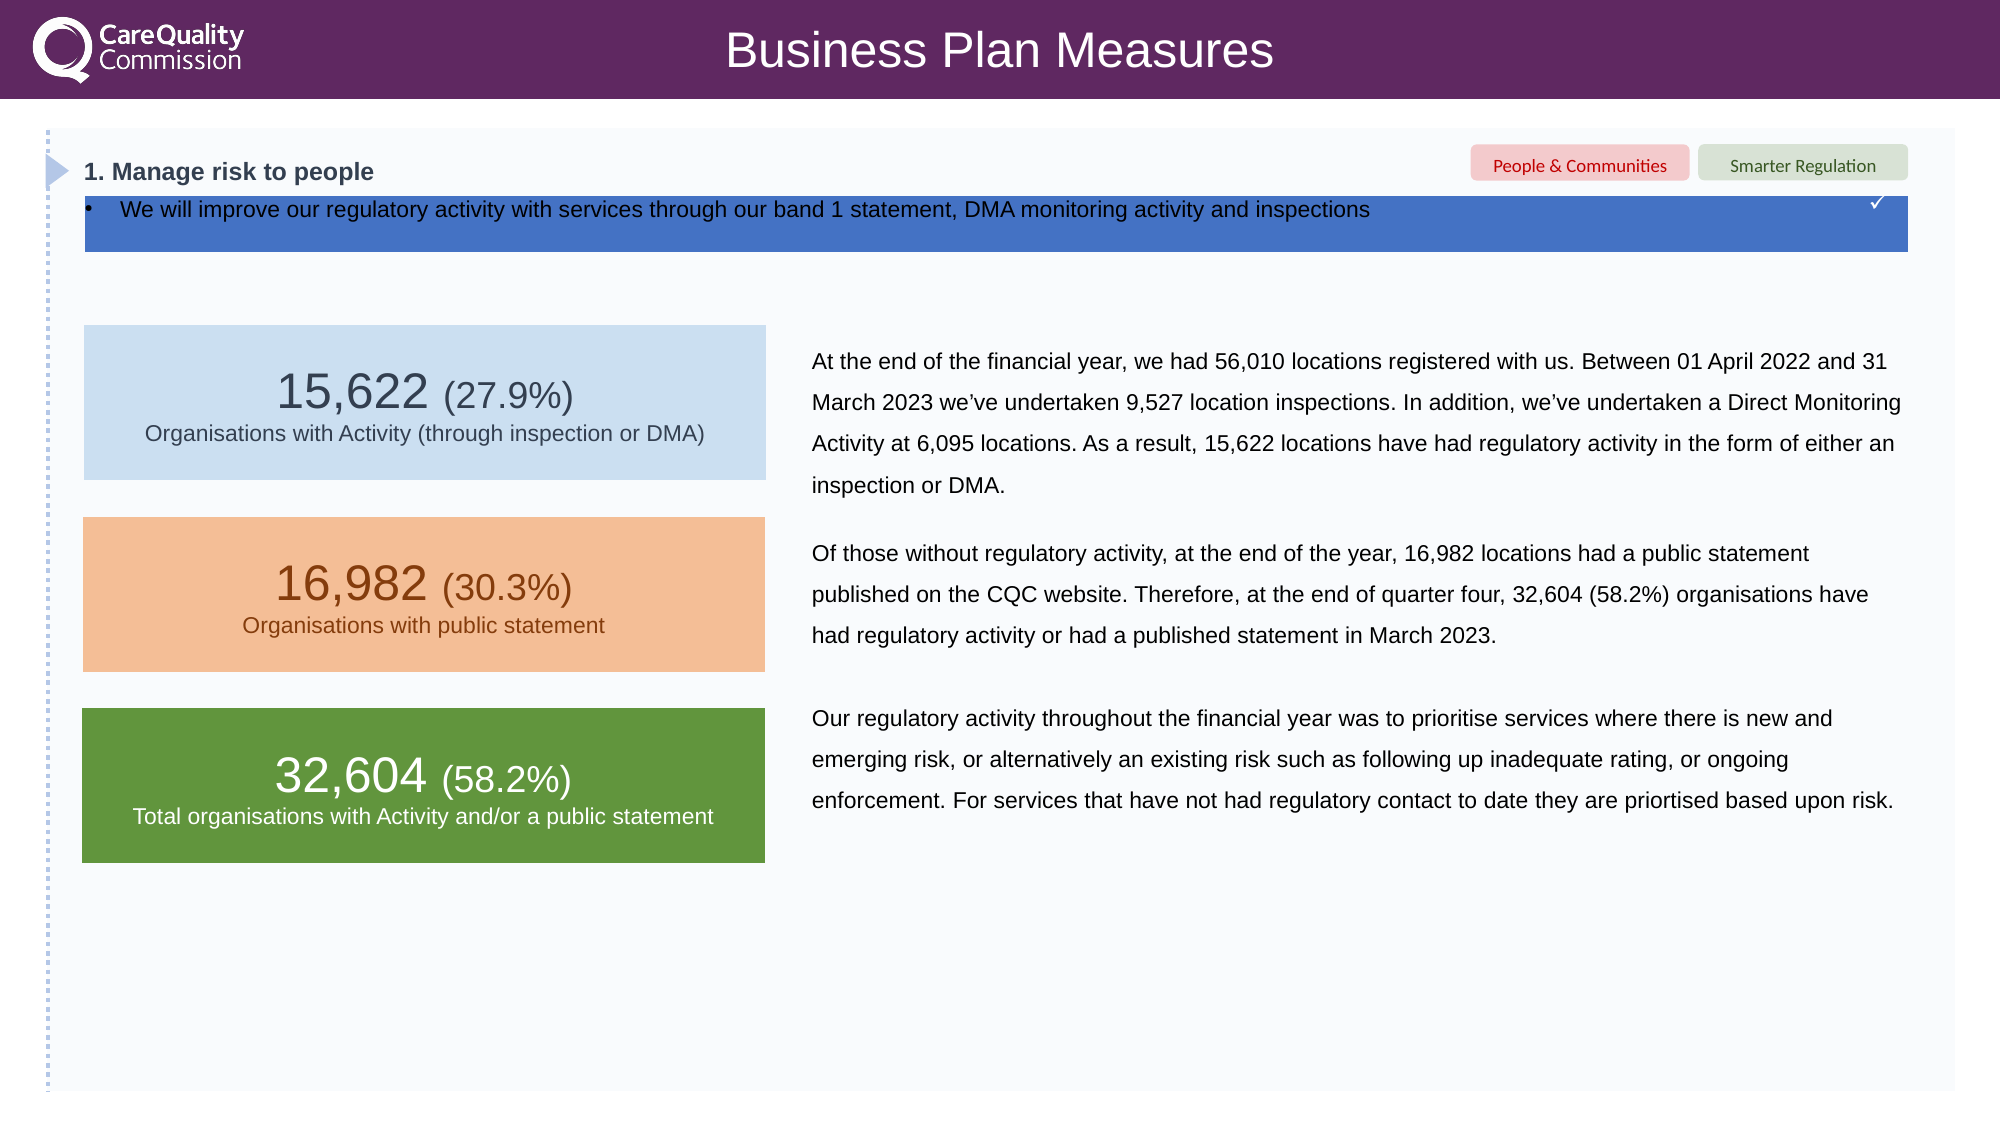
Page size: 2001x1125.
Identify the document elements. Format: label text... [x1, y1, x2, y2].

picture [32, 16, 245, 84]
text_box 1. Manage risk to people [69, 147, 670, 194]
text_box Business Plan Measures [641, 9, 1358, 86]
text_box 15,622 (27.9%) Organisations with Activity (through inspection or DMA) [84, 325, 766, 480]
table_header  [1848, 196, 1908, 252]
text_box Smarter Regulation [1698, 144, 1909, 181]
text_box People & Communities [1470, 144, 1690, 181]
text_box 32,604 (58.2%) Total organisations with Activity and/or a public statement [82, 708, 765, 863]
text_box [45, 128, 1955, 1091]
text_box At the end of the financial year, we had 56,010 locations registered with us. Between 01 April 2022 and 31 March 2023 we’ve undertaken 9,527 location inspections. In addition, we’ve undertaken a Direct Monitoring Activity at 6,095 locations. As a result, 15,622 locations have had regulatory activity in the form of either an inspection or DMA. Of those without regulatory activity, at the end of the year, 16,982 locations had a public statement published on the CQC website. Therefore, at the end of quarter four, 32,604 (58.2%) organisations have had regulatory activity or had a published statement in March 2023. Our regulatory activity throughout the financial year was to prioritise services where there is new and emerging risk, or alternatively an existing risk such as following up inadequate rating, or ongoing enforcement. For services that have not had regulatory contact to date they are priortised based upon risk. [796, 325, 1922, 836]
text_box [0, 0, 2000, 99]
table_header We will improve our regulatory activity with services through our band 1 statement, DMA monitoring activity and inspections [85, 196, 1848, 252]
text_box 16,982 (30.3%) Organisations with public statement [83, 517, 765, 672]
